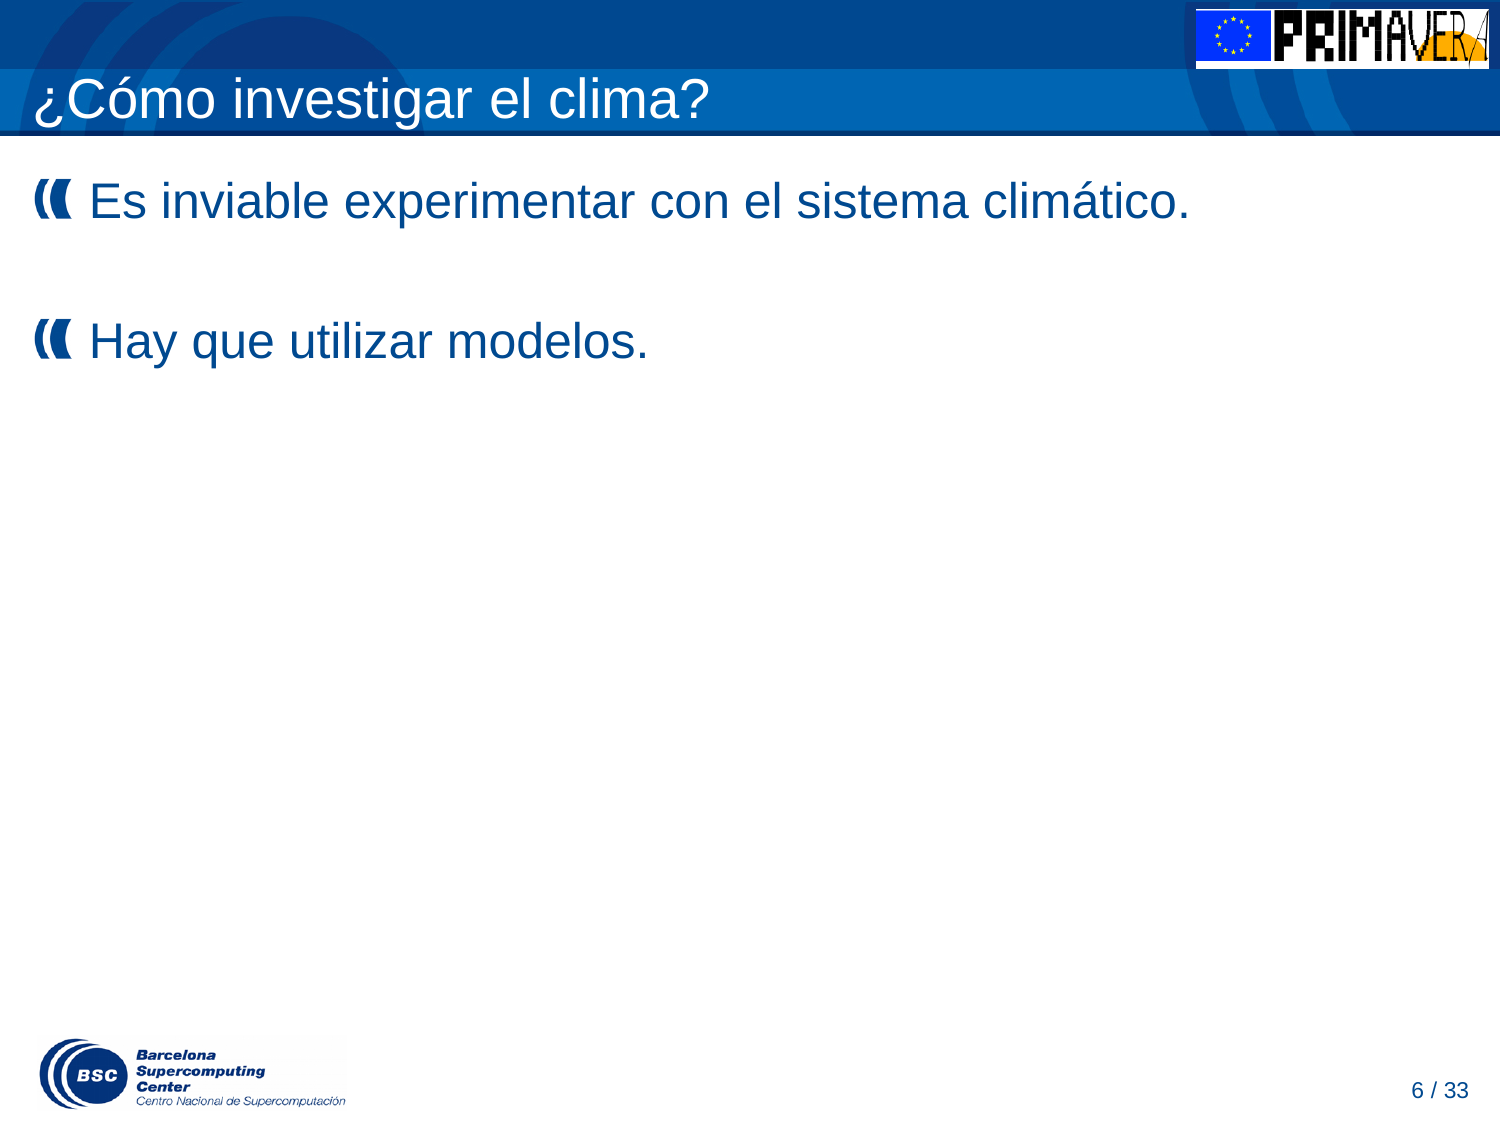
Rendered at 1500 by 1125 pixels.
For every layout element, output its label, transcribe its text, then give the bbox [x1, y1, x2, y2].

picture [0, 0, 1500, 136]
title ¿Cómo investigar el clima? [17, 7, 1483, 138]
picture [37, 1035, 347, 1111]
text_box <number> / 33 [1364, 1042, 1484, 1111]
list Es inviable experimentar con el sistema climático. Hay que utilizar modelos. [17, 160, 1483, 1012]
